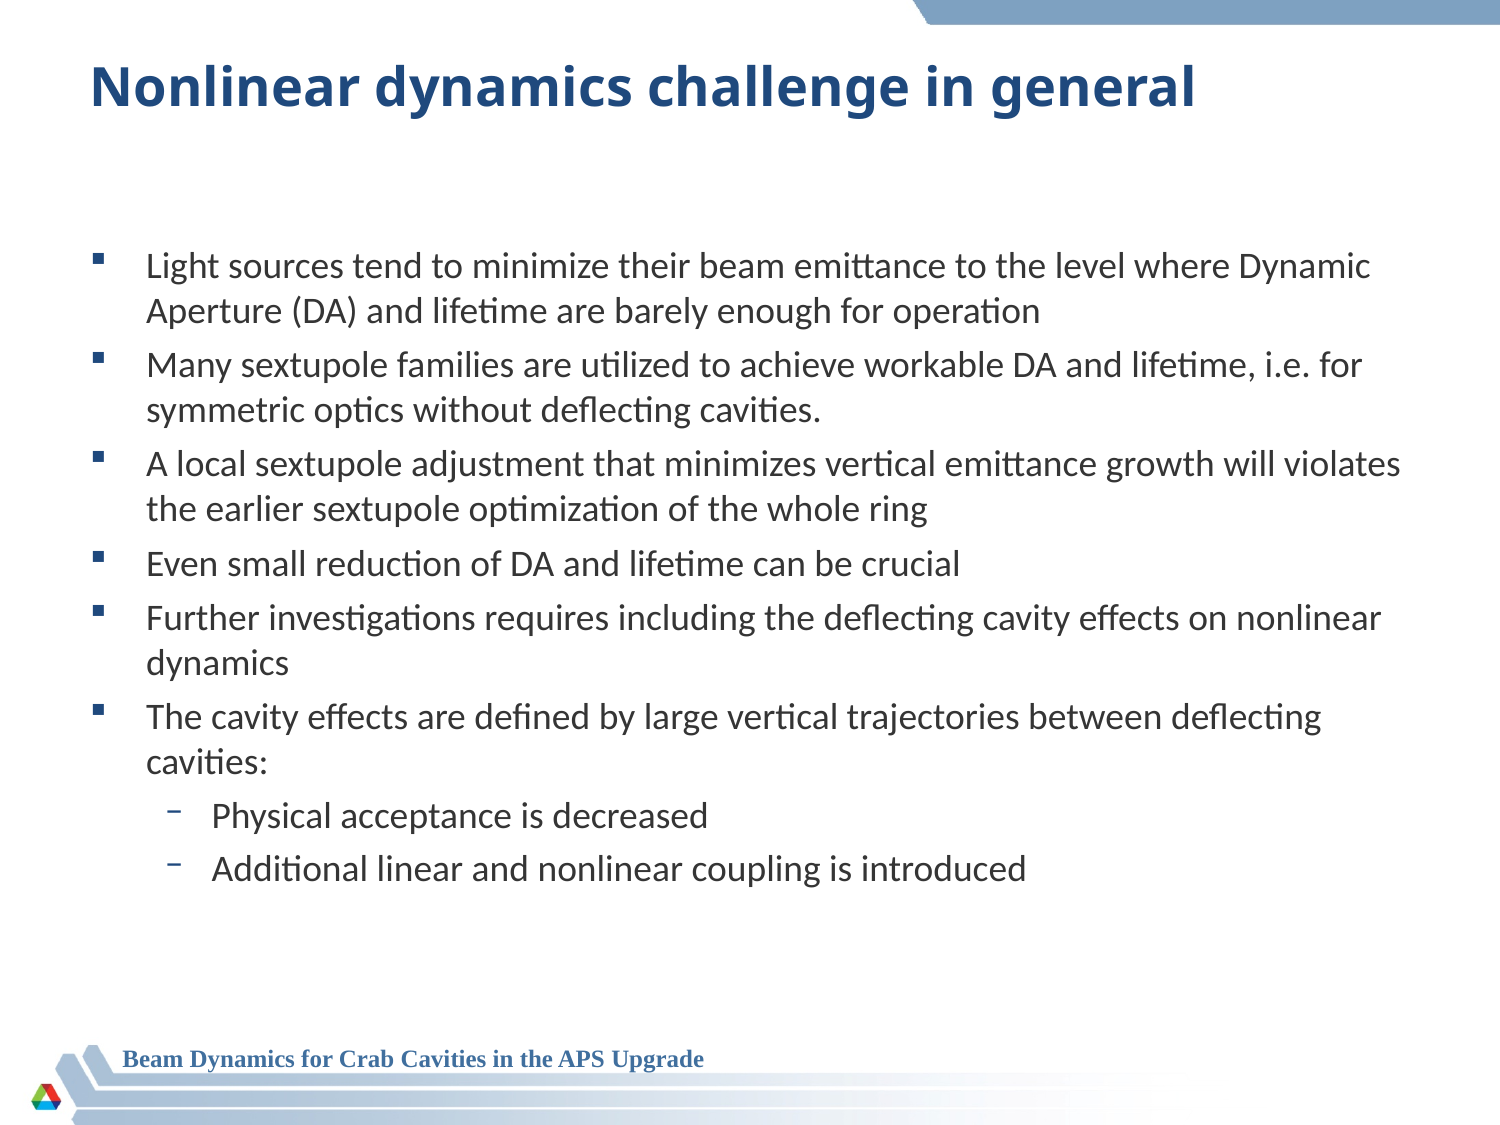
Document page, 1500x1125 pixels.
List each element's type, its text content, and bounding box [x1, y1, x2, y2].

picture [0, 1037, 1500, 1125]
picture [0, 0, 1500, 26]
title Nonlinear dynamics challenge in general [75, 45, 1426, 232]
list Light sources tend to minimize their beam emittance to the level where Dynamic Aperture (DA) and lifetime are barely enough for operation Many sextupole families are utilized to achieve workable DA and lifetime, i.e. for symmetric optics without deflecting cavities. A local sextupole adjustment that minimizes vertical emittance growth will violates the earlier sextupole optimization of the whole ring Even small reduction of DA and lifetime can be crucial Further investigations requires including the deflecting cavity effects on nonlinear dynamics The cavity effects are defined by large vertical trajectories between deflecting cavities: Physical acceptance is decreased Additional linear and nonlinear coupling is introduced [75, 232, 1426, 991]
